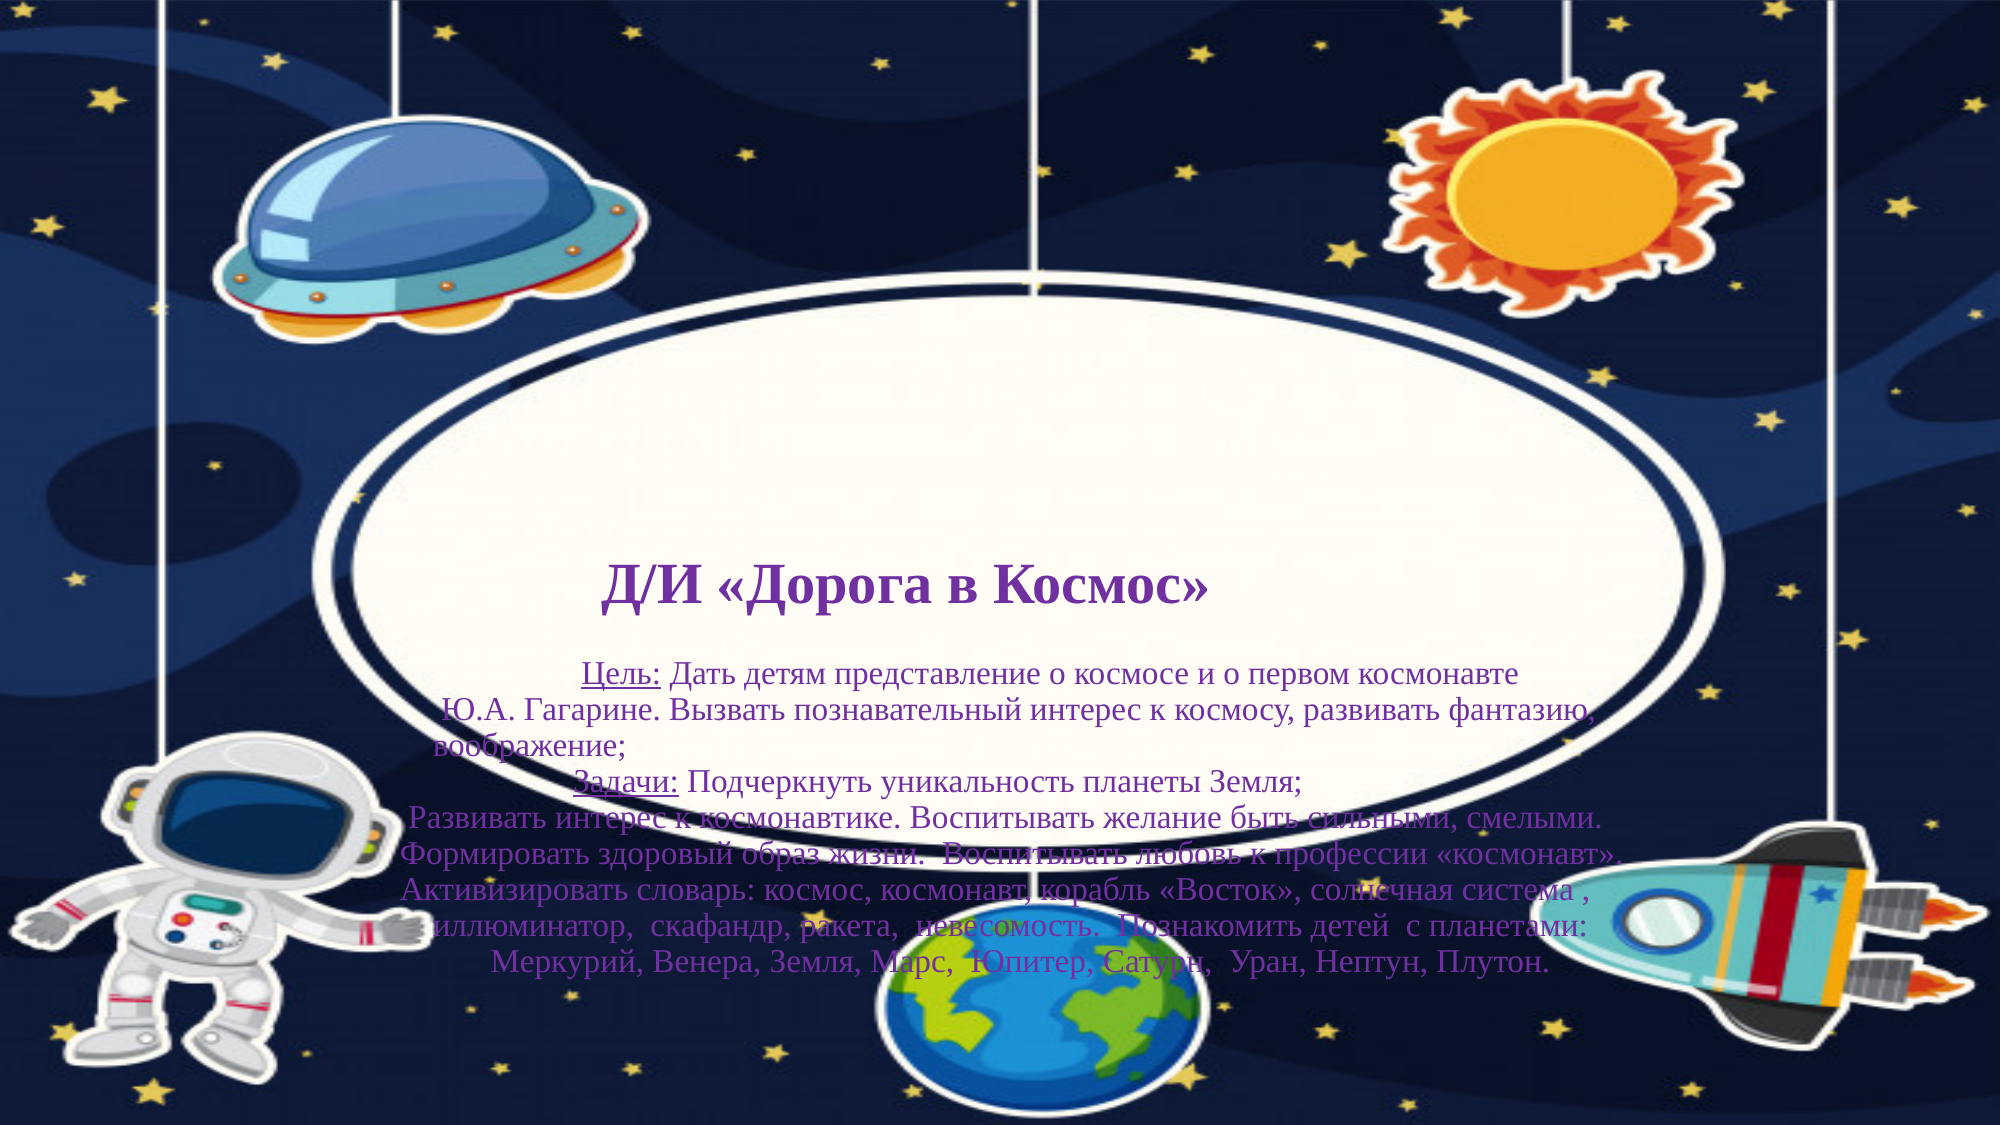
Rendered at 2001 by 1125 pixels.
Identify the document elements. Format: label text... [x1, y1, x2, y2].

picture [0, 0, 2000, 1125]
title Д/И «Дорога в Космос» Цель: Дать детям представление о космосе и о первом космонавте Ю.А. Гагарине. Вызвать познавательный интерес к космосу, развивать фантазию, воображение; Задачи: Подчеркнуть уникальность планеты Земля; Развивать интерес к космонавтике. Воспитывать желание быть сильными, смелыми. Формировать здоровый образ жизни. Воспитывать любовь к профессии «космонавт». Активизировать словарь: космос, космонавт, корабль «Восток», солнечная система , иллюминатор, скафандр, ракета, невесомость. Познакомить детей с планетами: Меркурий, Венера, Земля, Марс, Юпитер, Сатурн, Уран, Нептун, Плутон. [137, 59, 1863, 851]
